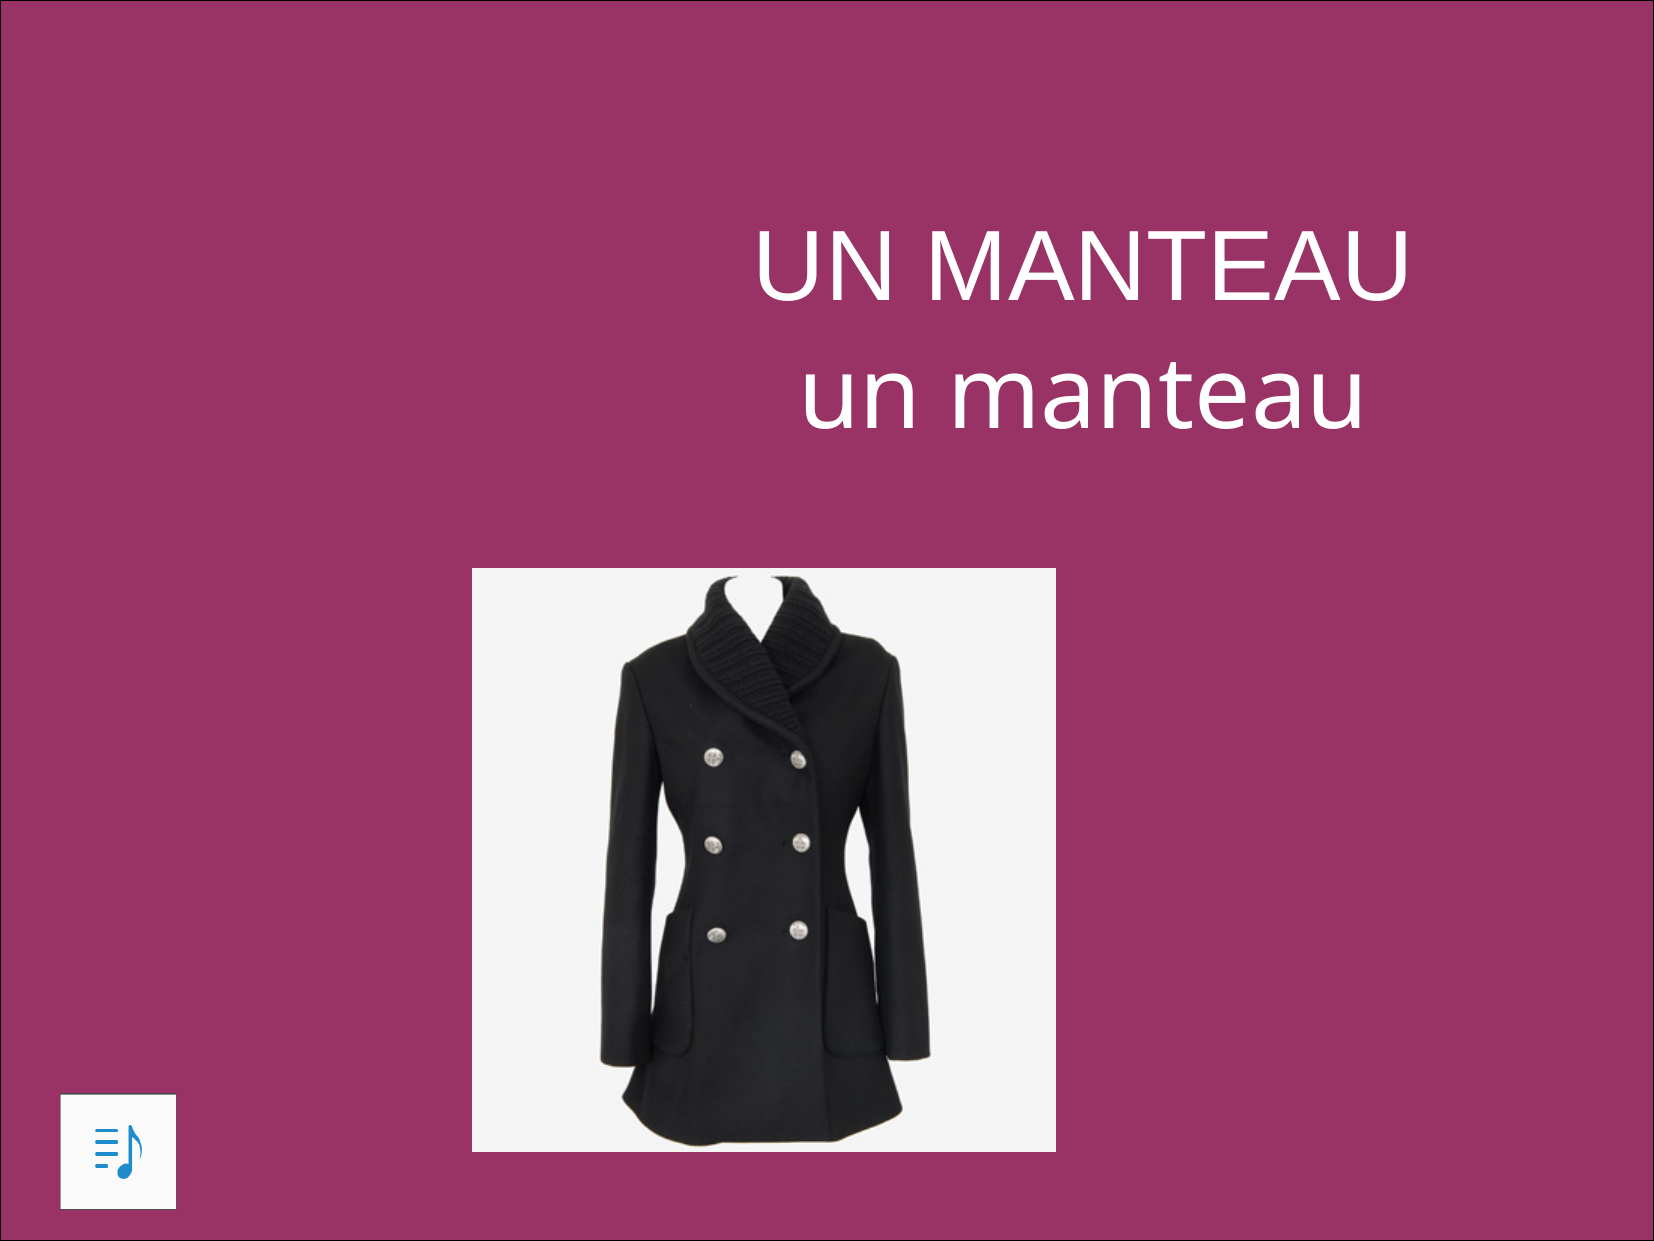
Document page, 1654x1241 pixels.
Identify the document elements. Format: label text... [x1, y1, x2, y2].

text_box UN MANTEAU un manteau [738, 202, 1430, 505]
picture [472, 568, 1056, 1152]
text_box [0, 0, 1654, 1241]
